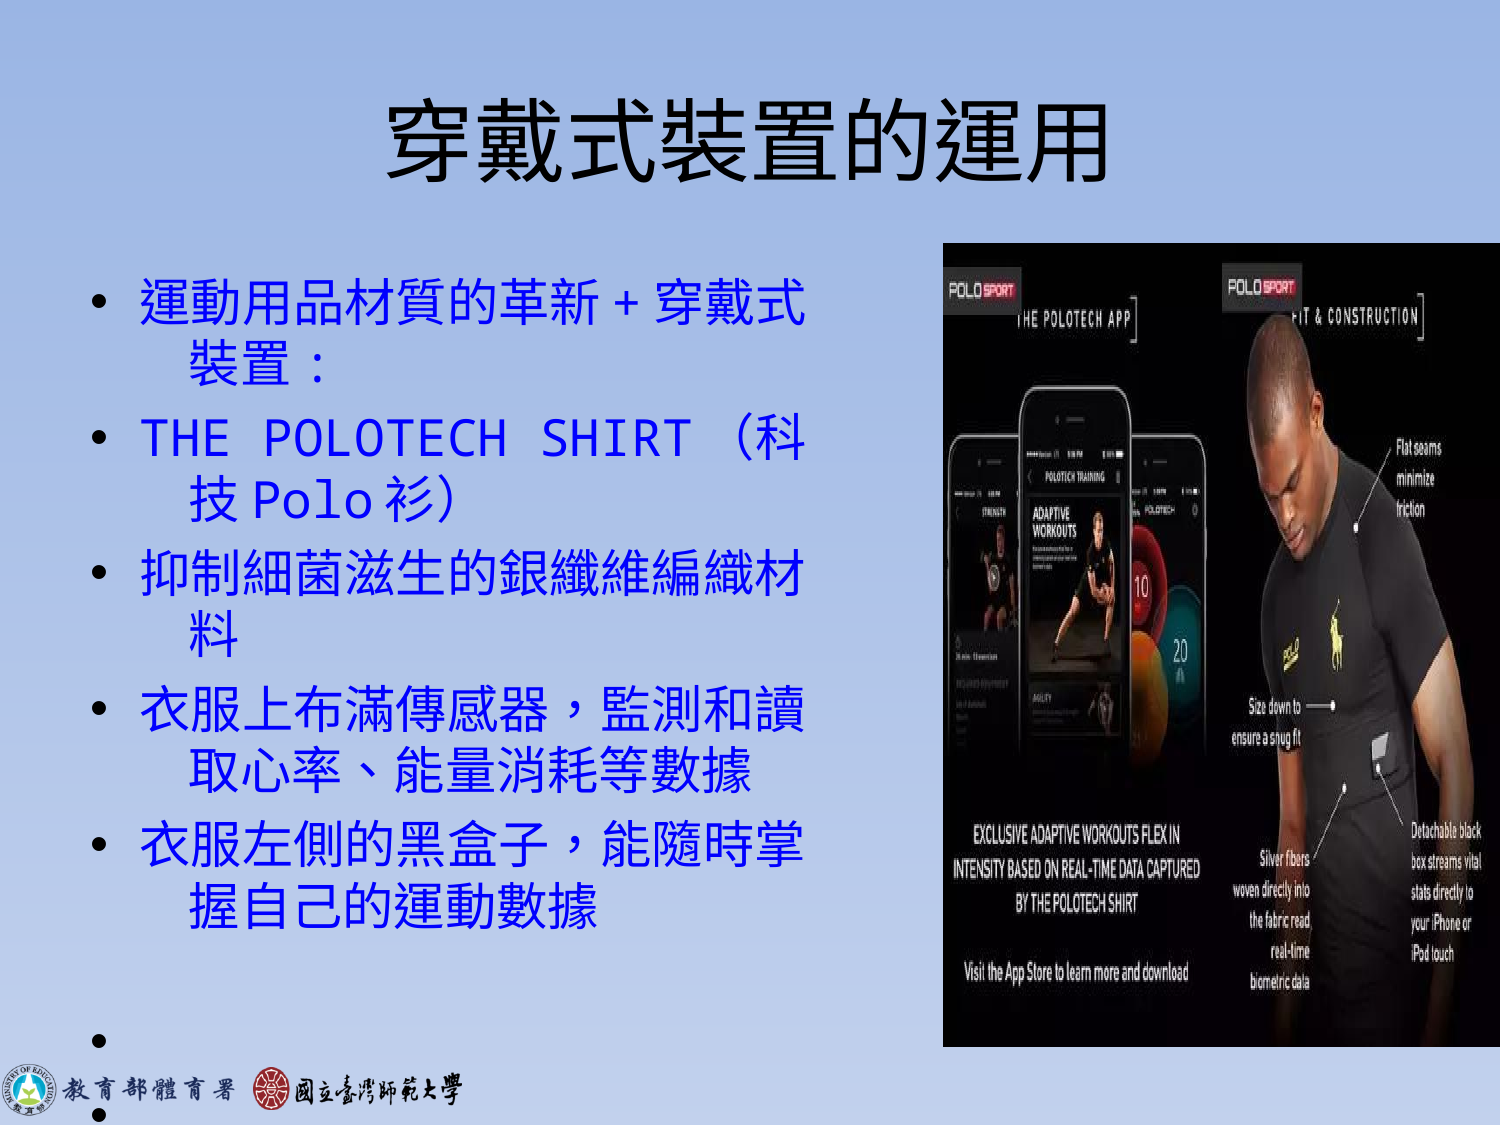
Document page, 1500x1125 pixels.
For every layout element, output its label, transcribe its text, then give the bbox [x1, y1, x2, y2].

picture [943, 243, 1500, 1047]
list 運動用品材質的革新+穿戴式裝置: THE POLOTECH SHIRT（科技Polo衫） 抑制細菌滋生的銀纖維編織材料 衣服上布滿傳感器，監測和讀取心率、能量消耗等數據 衣服左側的黑盒子，能隨時掌握自己的運動數據 [75, 262, 869, 1005]
title 穿戴式裝置的運用 [75, 45, 1426, 233]
